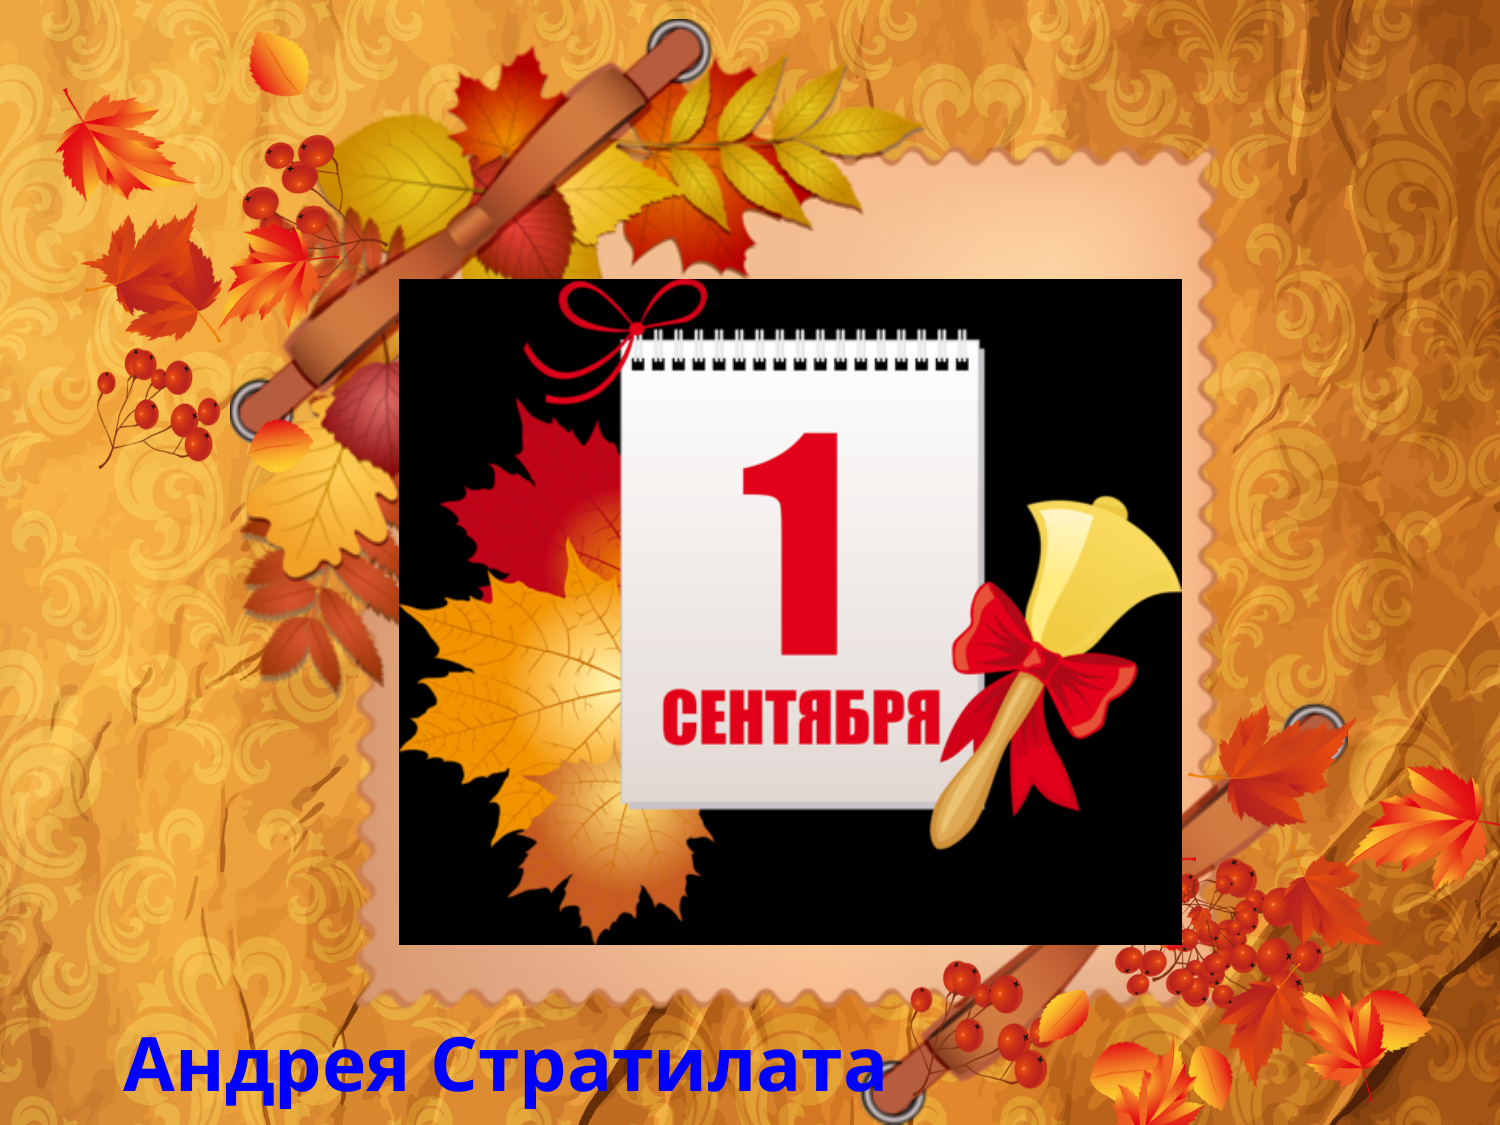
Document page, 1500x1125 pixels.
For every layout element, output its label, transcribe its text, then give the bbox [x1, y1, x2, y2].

subtitle Андрея Стратилата [0, 589, 1182, 1125]
picture [0, 0, 1500, 1125]
